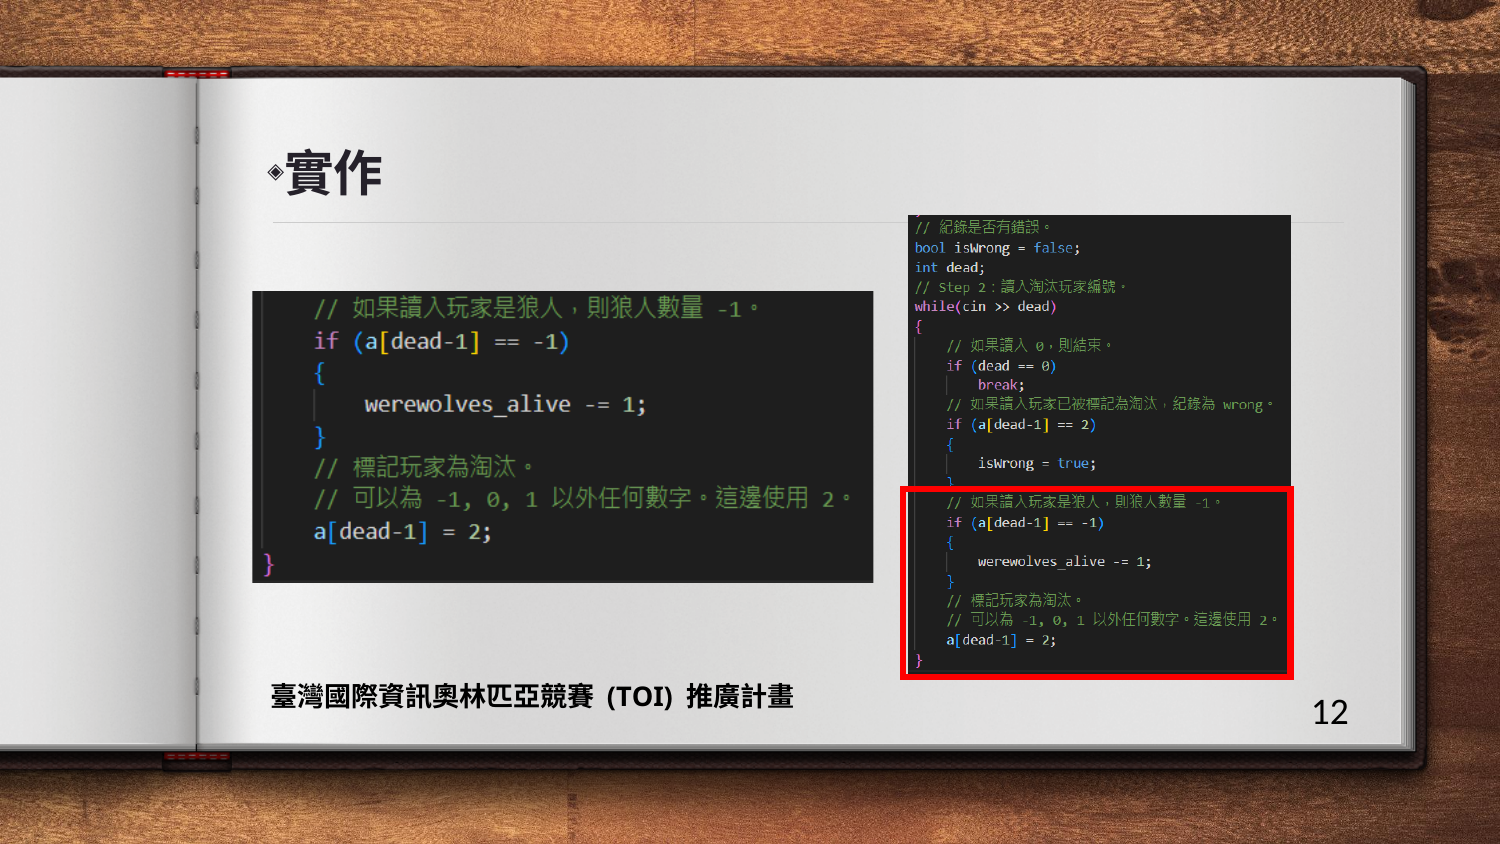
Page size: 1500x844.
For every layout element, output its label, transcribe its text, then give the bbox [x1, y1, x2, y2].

picture [252, 291, 874, 583]
list 實作 [252, 126, 1194, 216]
picture [908, 492, 1287, 674]
text_box 12 [1295, 672, 1386, 737]
picture [908, 215, 1291, 486]
